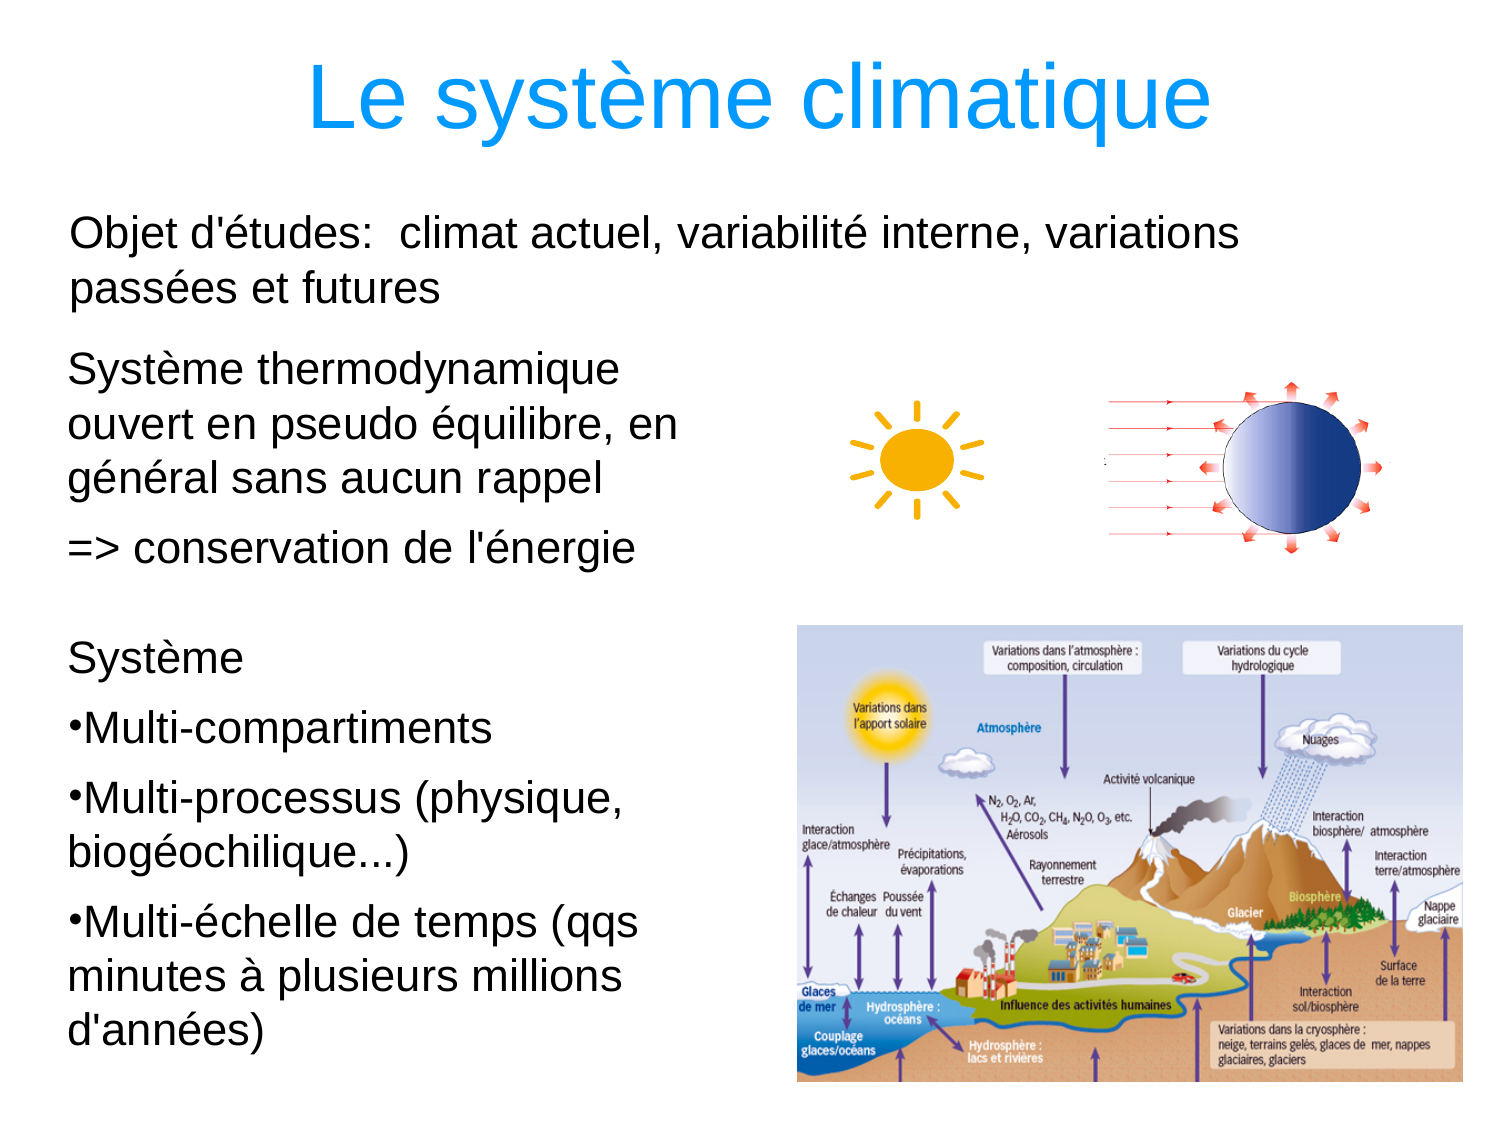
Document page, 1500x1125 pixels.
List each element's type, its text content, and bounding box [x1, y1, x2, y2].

text_box Système thermodynamique ouvert en pseudo équilibre, en général sans aucun rappel => conservation de l'énergie [52, 331, 698, 577]
text_box Le système climatique [77, 29, 1445, 155]
picture [1104, 374, 1391, 558]
picture [811, 372, 1021, 550]
picture [797, 625, 1463, 1082]
text_box Objet d'études: climat actuel, variabilité interne, variations passées et futures [54, 195, 1399, 264]
text_box Système Multi-compartiments Multi-processus (physique, biogéochilique...) Multi-échelle de temps (qqs minutes à plusieurs millions d'années) [52, 621, 698, 1057]
